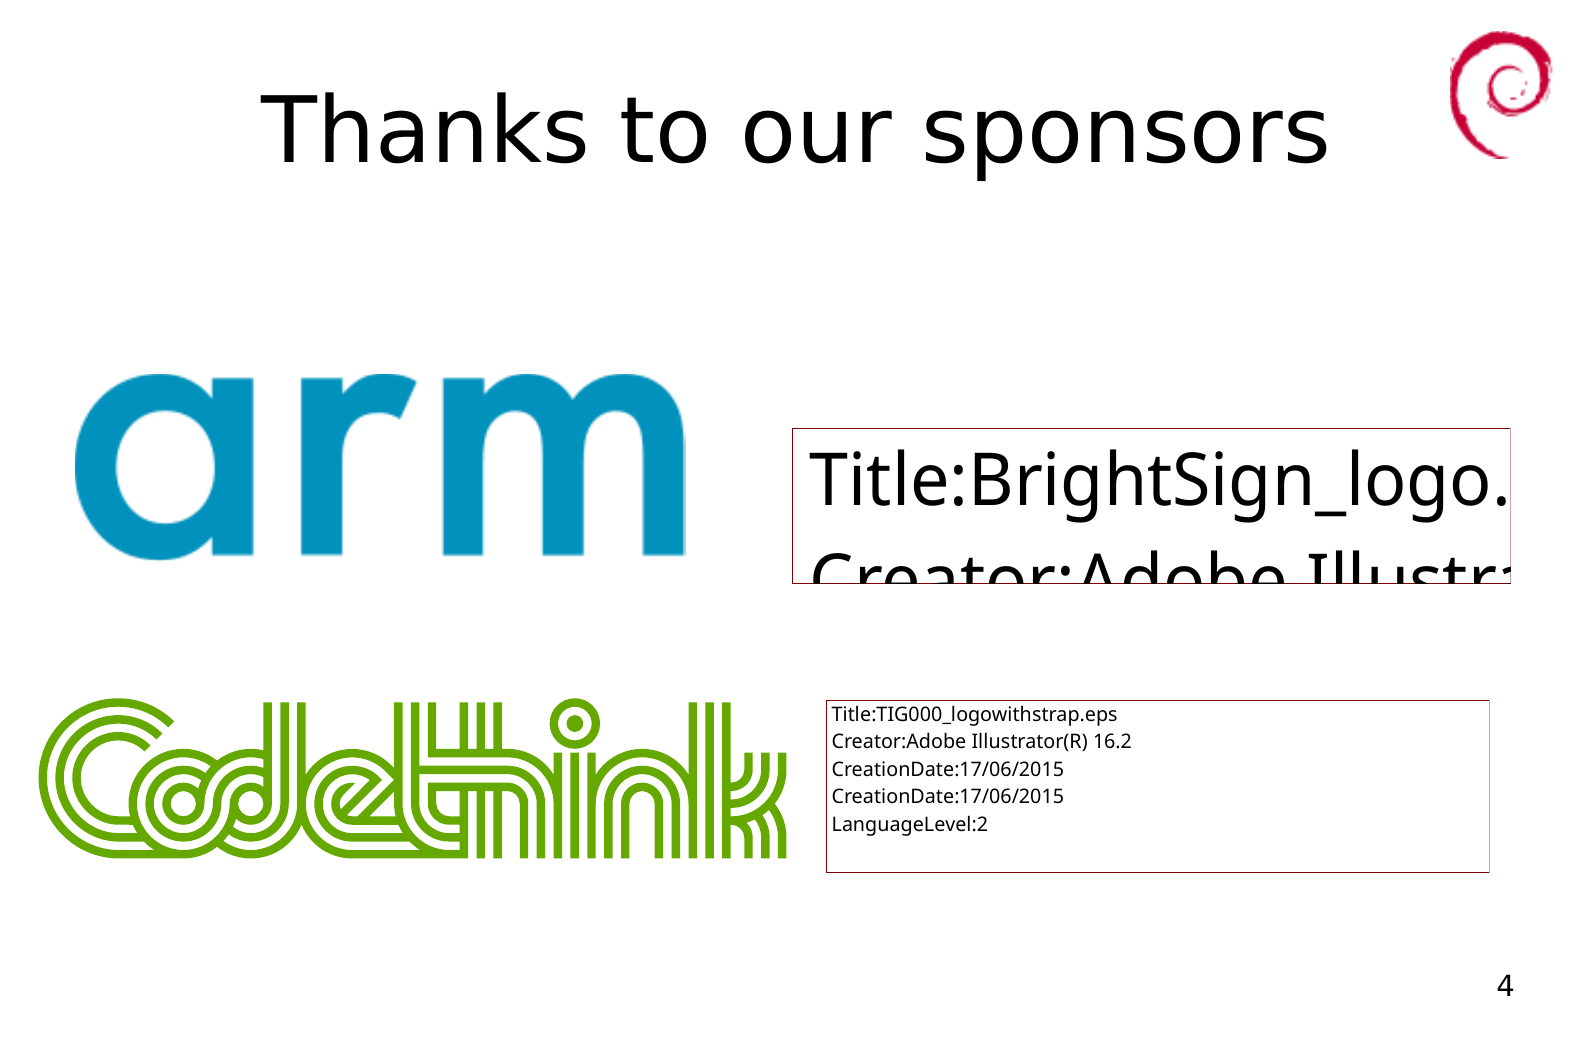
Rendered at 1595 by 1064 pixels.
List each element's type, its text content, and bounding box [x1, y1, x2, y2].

picture [1450, 31, 1555, 159]
picture [116, 410, 215, 524]
picture [787, 423, 1511, 584]
picture [75, 374, 686, 563]
picture [37, 694, 788, 863]
subtitle [79, 256, 1515, 944]
title Thanks to our sponsors [79, 42, 1515, 220]
picture [825, 699, 1490, 873]
